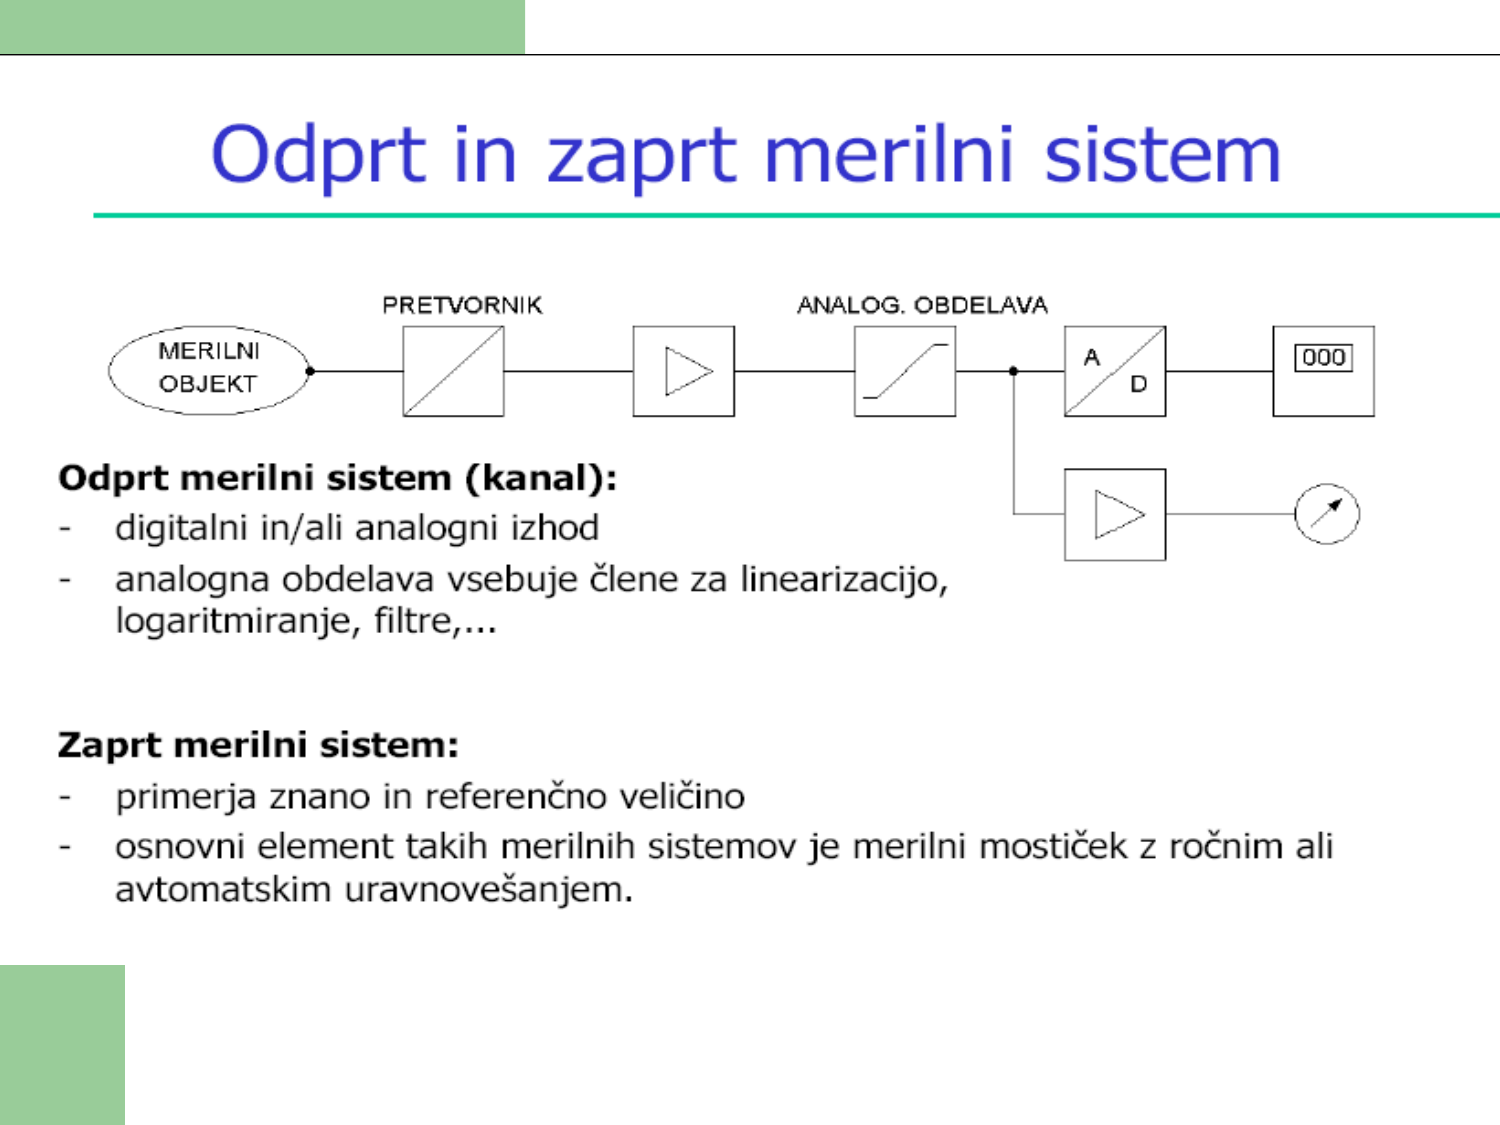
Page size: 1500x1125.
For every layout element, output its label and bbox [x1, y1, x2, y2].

text_box [0, 54, 1500, 965]
